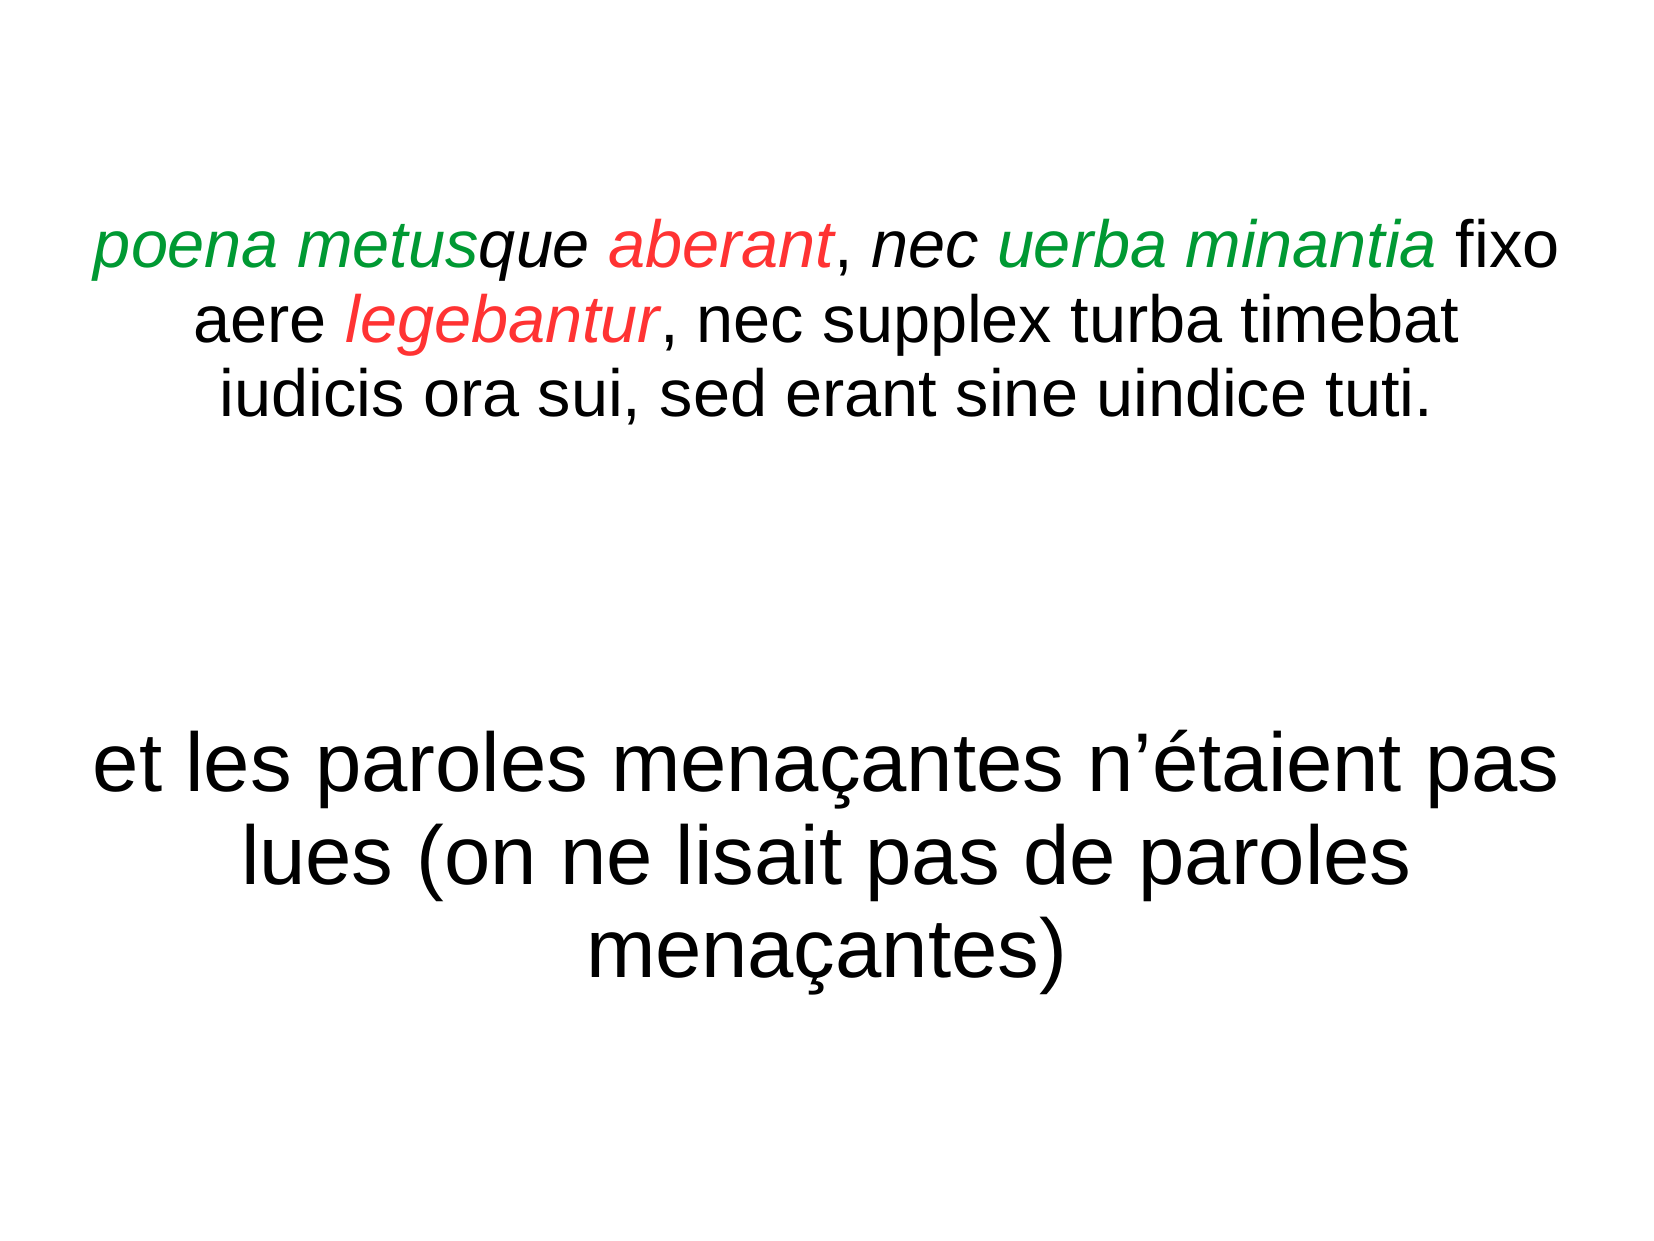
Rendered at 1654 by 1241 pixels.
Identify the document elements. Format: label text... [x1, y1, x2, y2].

title poena metusque aberant, nec uerba minantia fixo aere legebantur, nec supplex turba timebat iudicis ora sui, sed erant sine uindice tuti. [47, 35, 1607, 603]
subtitle et les paroles menaçantes n’étaient pas lues (on ne lisait pas de paroles menaçantes) [82, 602, 1571, 1109]
